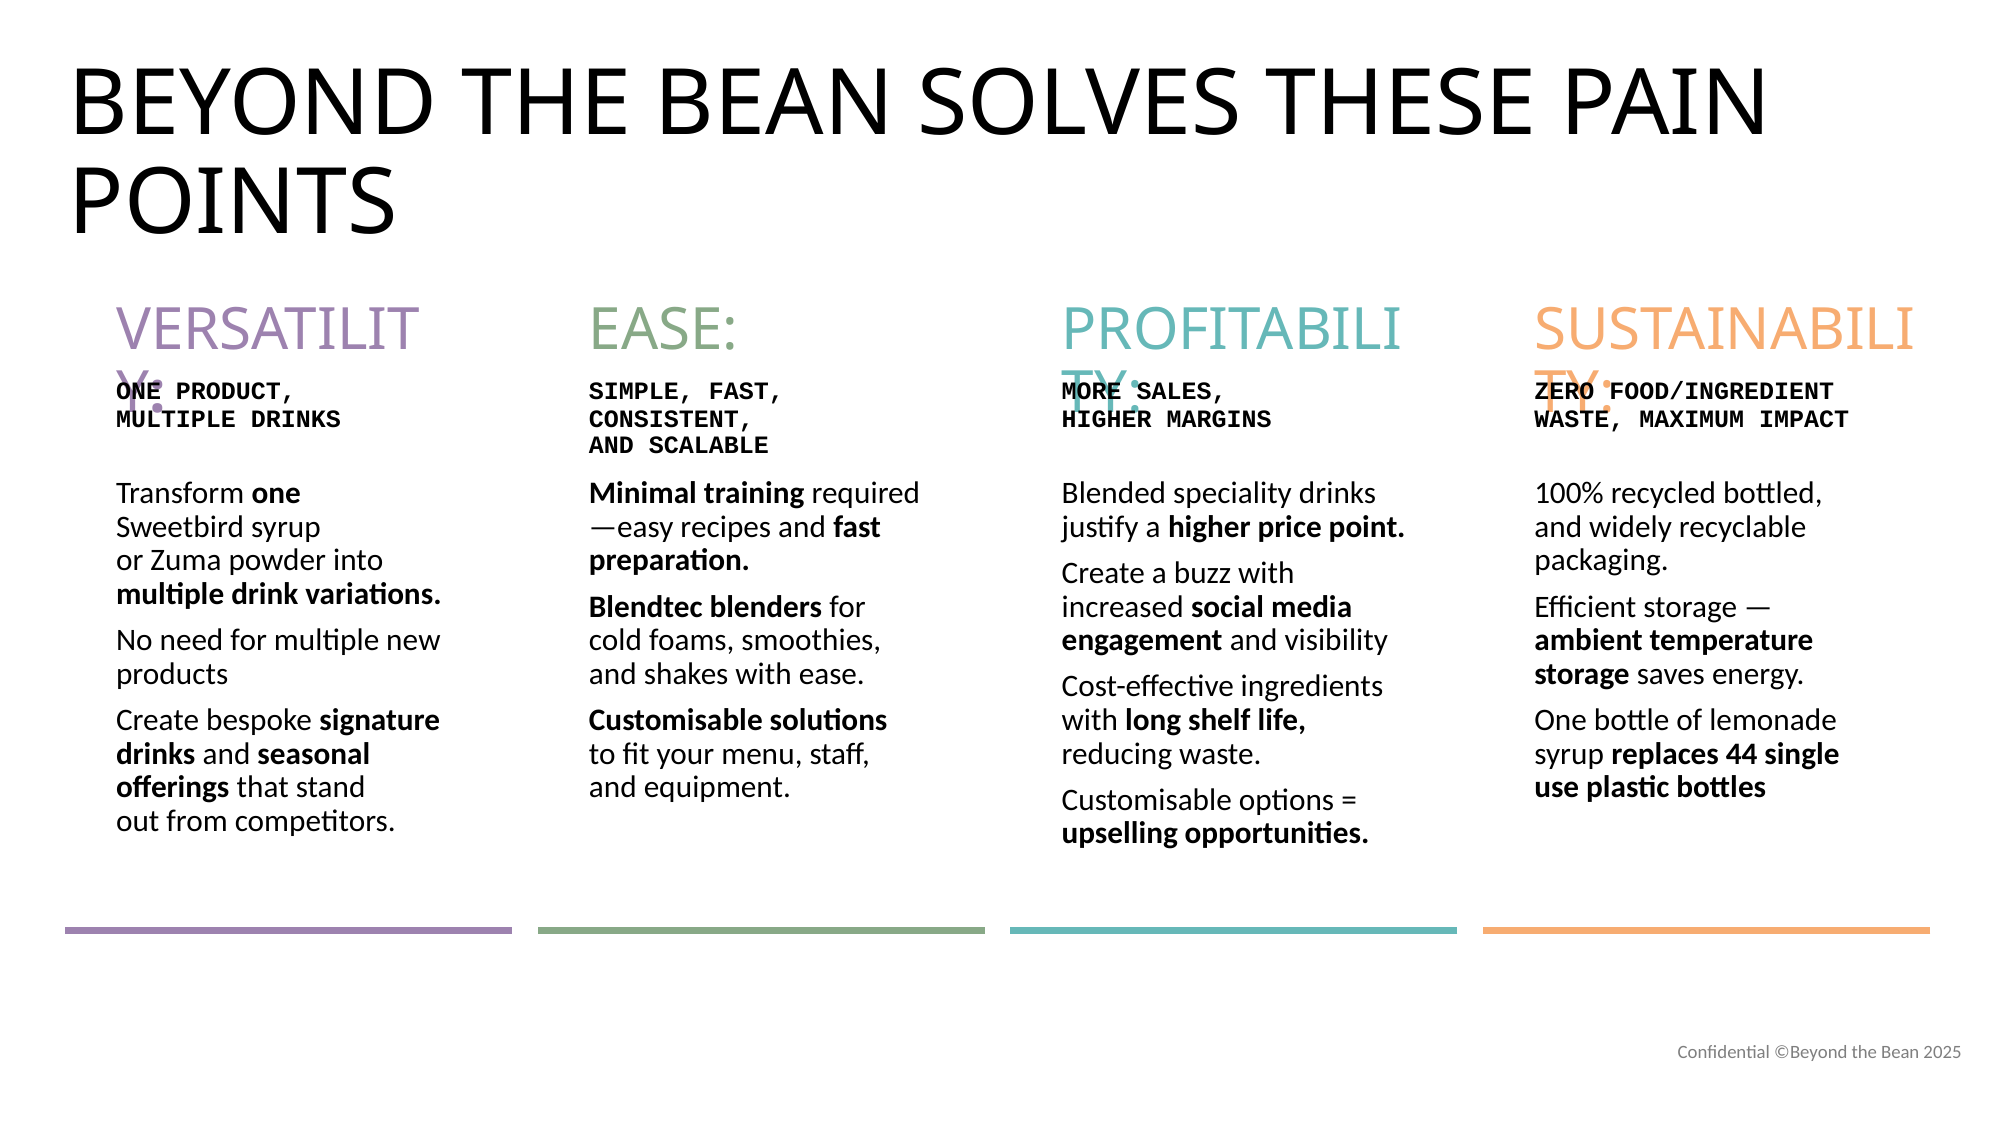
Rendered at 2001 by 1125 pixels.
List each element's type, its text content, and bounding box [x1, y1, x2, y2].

text_box Zero Food/Ingredient Waste, Maximum Impact [1534, 378, 1878, 429]
text_box [46, 237, 493, 929]
text_box 100% recycled bottled, and widely recyclable packaging. Efficient storage —ambient temperature storage saves energy. One bottle of lemonade syrup replaces 44 single use plastic bottles [1534, 476, 1878, 816]
text_box Simple, Fast, Consistent, and Scalable [588, 378, 813, 462]
text_box Minimal training required—easy recipes and fast preparation. Blendtec blenders for cold foams, smoothies, and shakes with ease. Customisable solutions to fit your menu, staff, and equipment. [588, 476, 934, 816]
text_box [1483, 237, 1930, 927]
text_box VERSATILITY: [116, 299, 447, 353]
text_box [538, 237, 985, 927]
text_box One Product, Multiple Drinks [116, 378, 424, 429]
text_box More Sales, Higher Margins [1061, 378, 1369, 429]
text_box PROFITABILITY: [1061, 299, 1431, 353]
text_box [1010, 237, 1457, 927]
text_box Blended speciality drinks justify a higher price point. Create a buzz with increased social media engagement and visibility Cost-effective ingredients with long shelf life, reducing waste. Customisable options = upselling opportunities. [1061, 476, 1407, 881]
text_box SUSTAINABILITY: [1534, 299, 1931, 353]
text_box EASE: [588, 299, 813, 353]
text_box Transform one Sweetbird syrup or Zuma powder into multiple drink variations. No need for multiple new products Create bespoke signature drinks and seasonal offerings that stand out from competitors. [116, 476, 489, 816]
text_box Confidential ©Beyond the Bean 2025 [1662, 1031, 2000, 1070]
text_box BEYOND THE BEAN SOLVES THESE PAIN POINTS [53, 47, 1863, 266]
